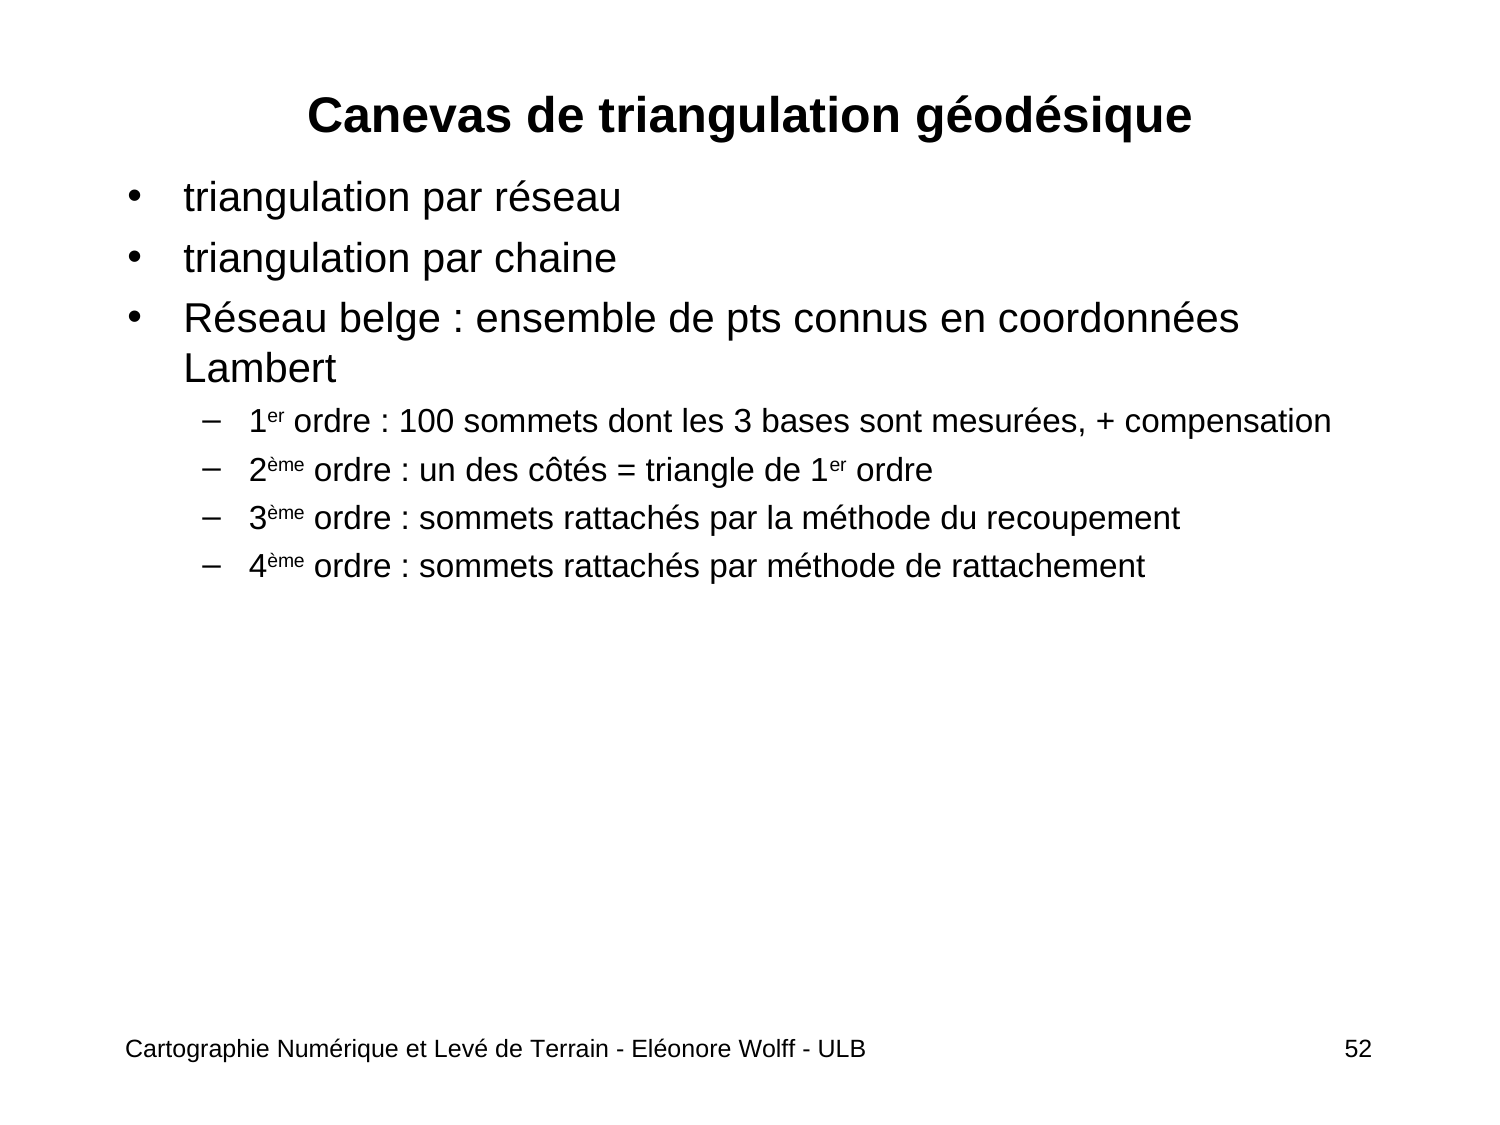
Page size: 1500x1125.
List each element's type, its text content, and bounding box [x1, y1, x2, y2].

text_box <number> [1279, 1024, 1388, 1100]
list triangulation par réseau triangulation par chaine Réseau belge : ensemble de pts connus en coordonnées Lambert 1er ordre : 100 sommets dont les 3 bases sont mesurées, + compensation 2ème ordre : un des côtés = triangle de 1er ordre 3ème ordre : sommets rattachés par la méthode du recoupement 4ème ordre : sommets rattachés par méthode de rattachement [112, 162, 1388, 1013]
text_box Cartographie Numérique et Levé de Terrain - Eléonore Wolff - ULB [110, 1024, 1271, 1100]
title Canevas de triangulation géodésique [112, 68, 1388, 157]
